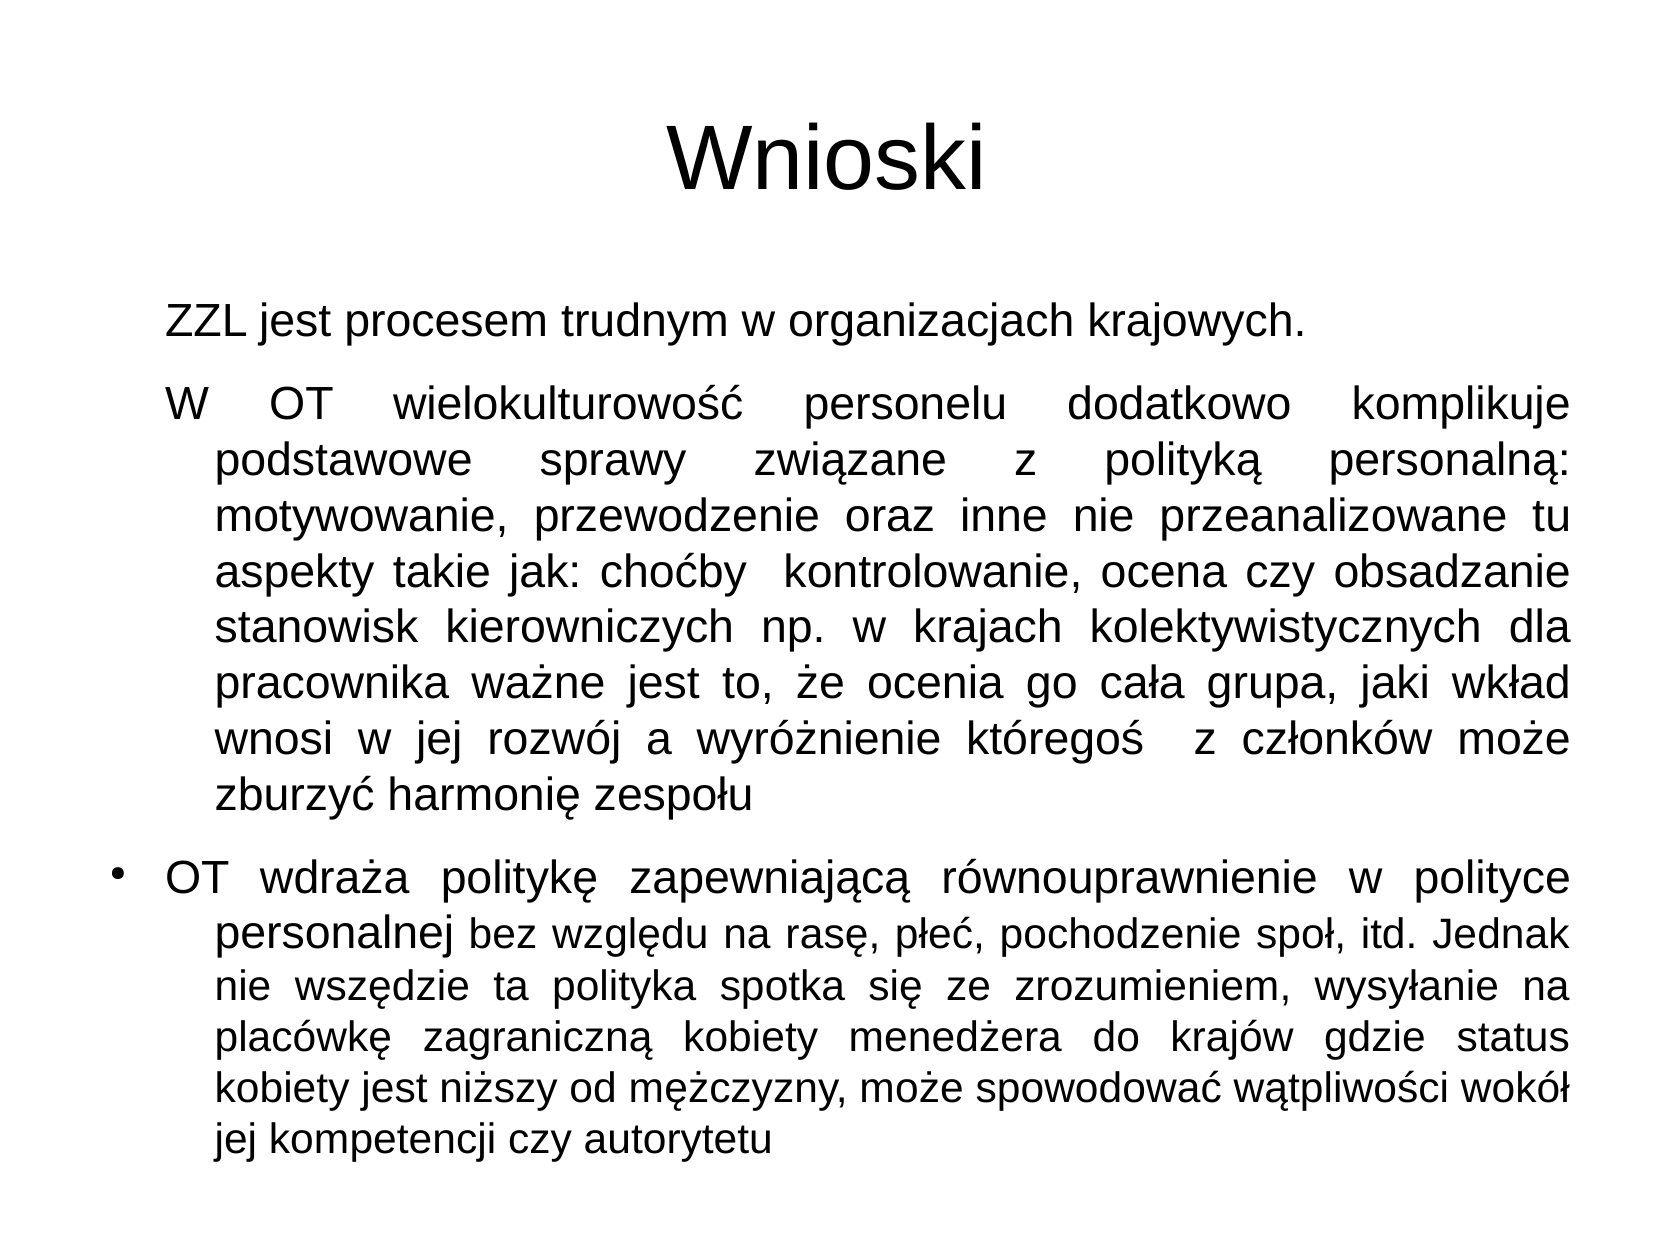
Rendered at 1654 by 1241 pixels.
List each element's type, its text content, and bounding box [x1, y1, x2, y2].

list ZZL jest procesem trudnym w organizacjach krajowych. W OT wielokulturowość personelu dodatkowo komplikuje podstawowe sprawy związane z polityką personalną: motywowanie, przewodzenie oraz inne nie przeanalizowane tu aspekty takie jak: choćby kontrolowanie, ocena czy obsadzanie stanowisk kierowniczych np. w krajach kolektywistycznych dla pracownika ważne jest to, że ocenia go cała grupa, jaki wkład wnosi w jej rozwój a wyróżnienie któregoś z członków może zburzyć harmonię zespołu OT wdraża politykę zapewniającą równouprawnienie w polityce personalnej bez względu na rasę, płeć, pochodzenie społ, itd. Jednak nie wszędzie ta polityka spotka się ze zrozumieniem, wysyłanie na placówkę zagraniczną kobiety menedżera do krajów gdzie status kobiety jest niższy od mężczyzny, może spowodować wątpliwości wokół jej kompetencji czy autorytetu [82, 290, 1571, 1167]
title Wnioski [82, 49, 1571, 257]
